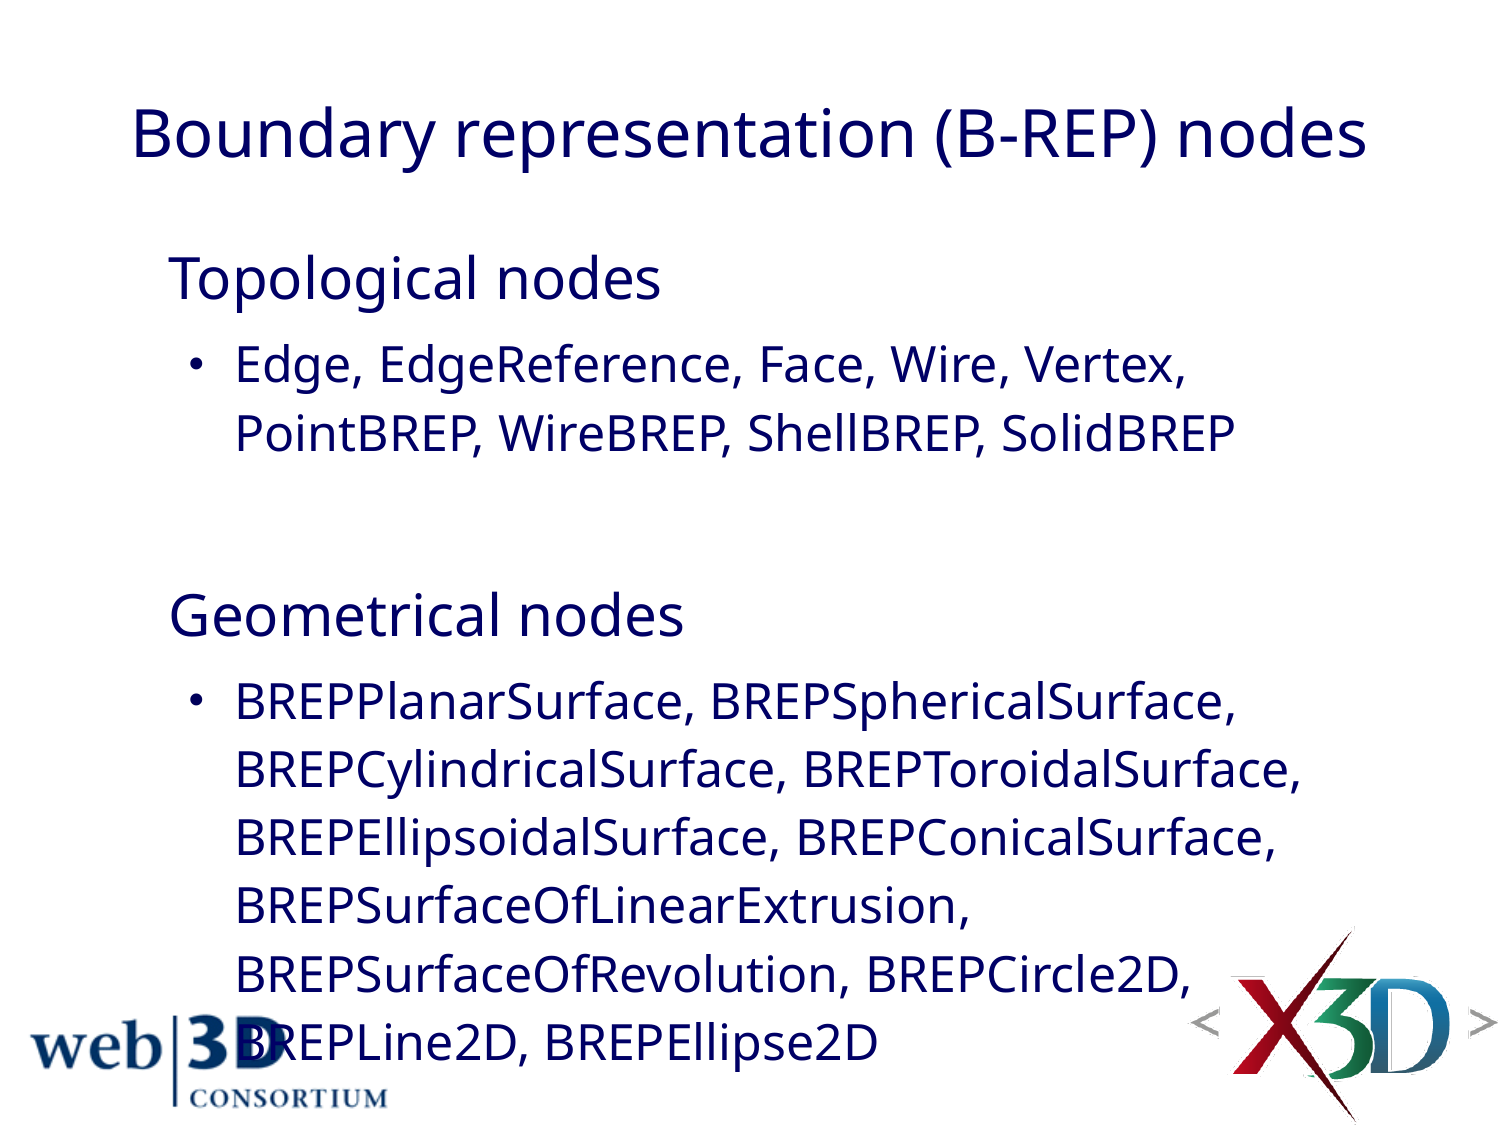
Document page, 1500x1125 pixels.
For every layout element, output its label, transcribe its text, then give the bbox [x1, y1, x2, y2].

picture [1187, 926, 1500, 1125]
title Boundary representation (B-REP) nodes [112, 44, 1388, 218]
list Topological nodes Edge, EdgeReference, Face, Wire, Vertex, PointBREP, WireBREP, ShellBREP, SolidBREP Geometrical nodes BREPPlanarSurface, BREPSphericalSurface, BREPCylindricalSurface, BREPToroidalSurface, BREPEllipsoidalSurface, BREPConicalSurface, BREPSurfaceOfLinearExtrusion, BREPSurfaceOfRevolution, BREPCircle2D, BREPLine2D, BREPEllipse2D [112, 237, 1388, 986]
picture [12, 998, 413, 1118]
